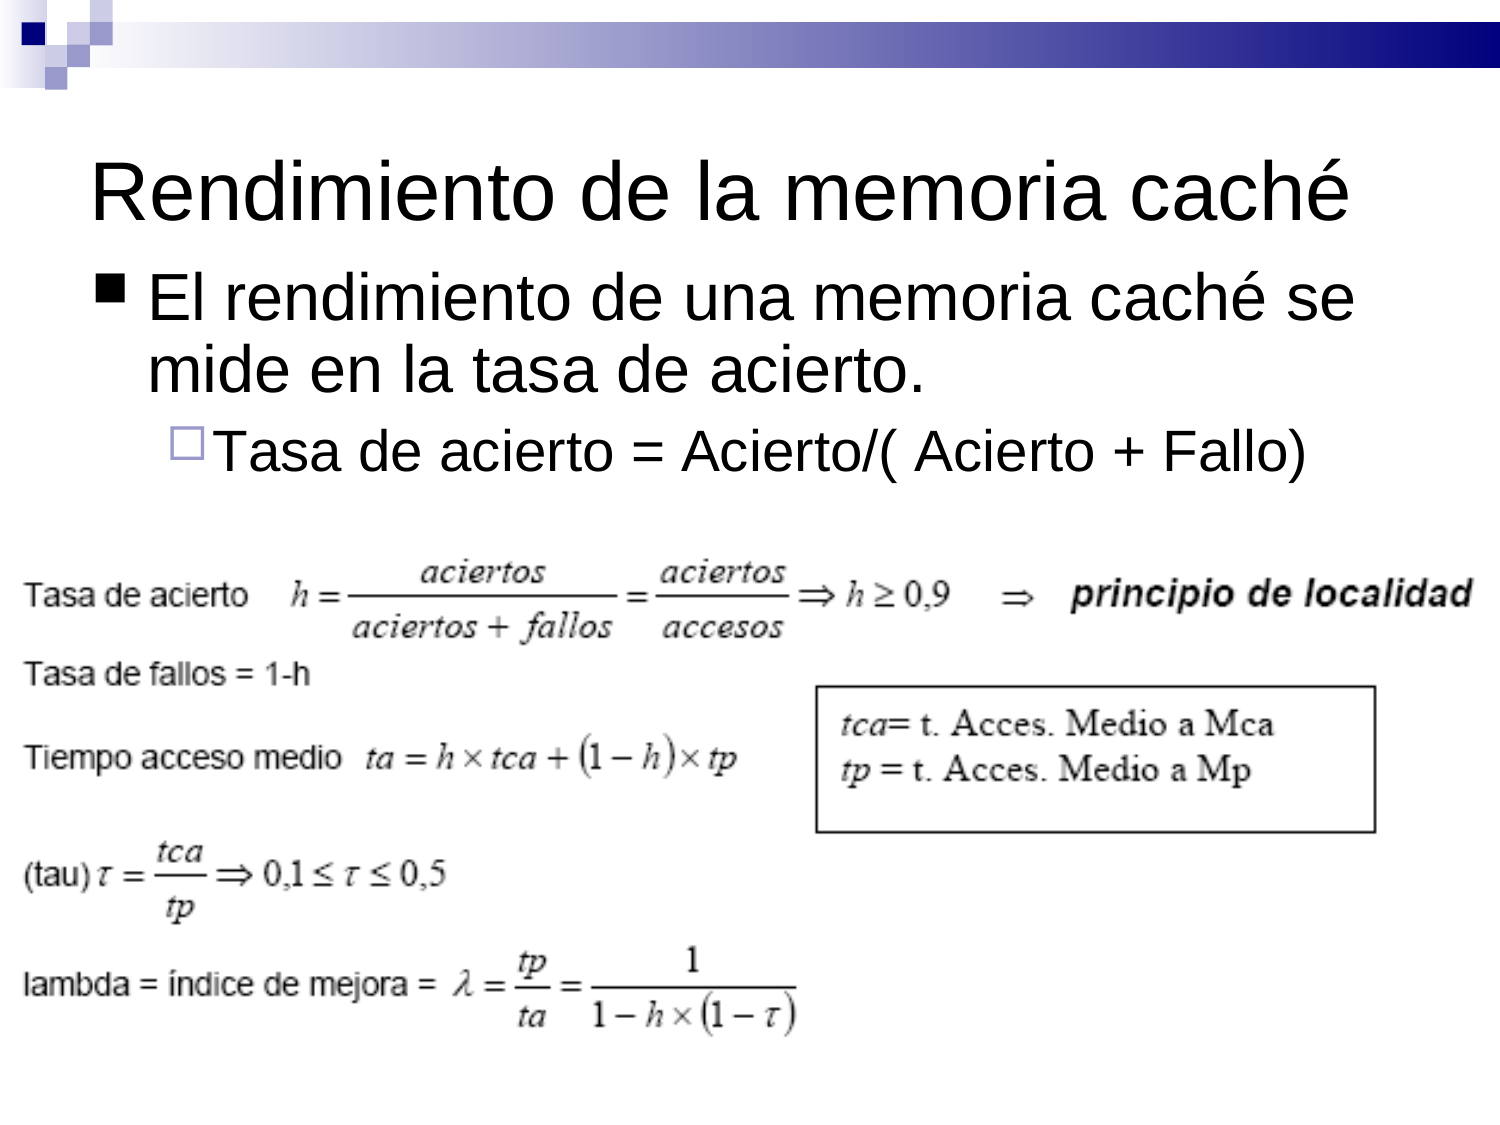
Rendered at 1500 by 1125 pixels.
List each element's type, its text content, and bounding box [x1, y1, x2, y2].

picture [0, 550, 1500, 1061]
title Rendimiento de la memoria caché [75, 75, 1426, 301]
list El rendimiento de una memoria caché se mide en la tasa de acierto. Tasa de acierto = Acierto/( Acierto + Fallo) [76, 255, 1427, 493]
